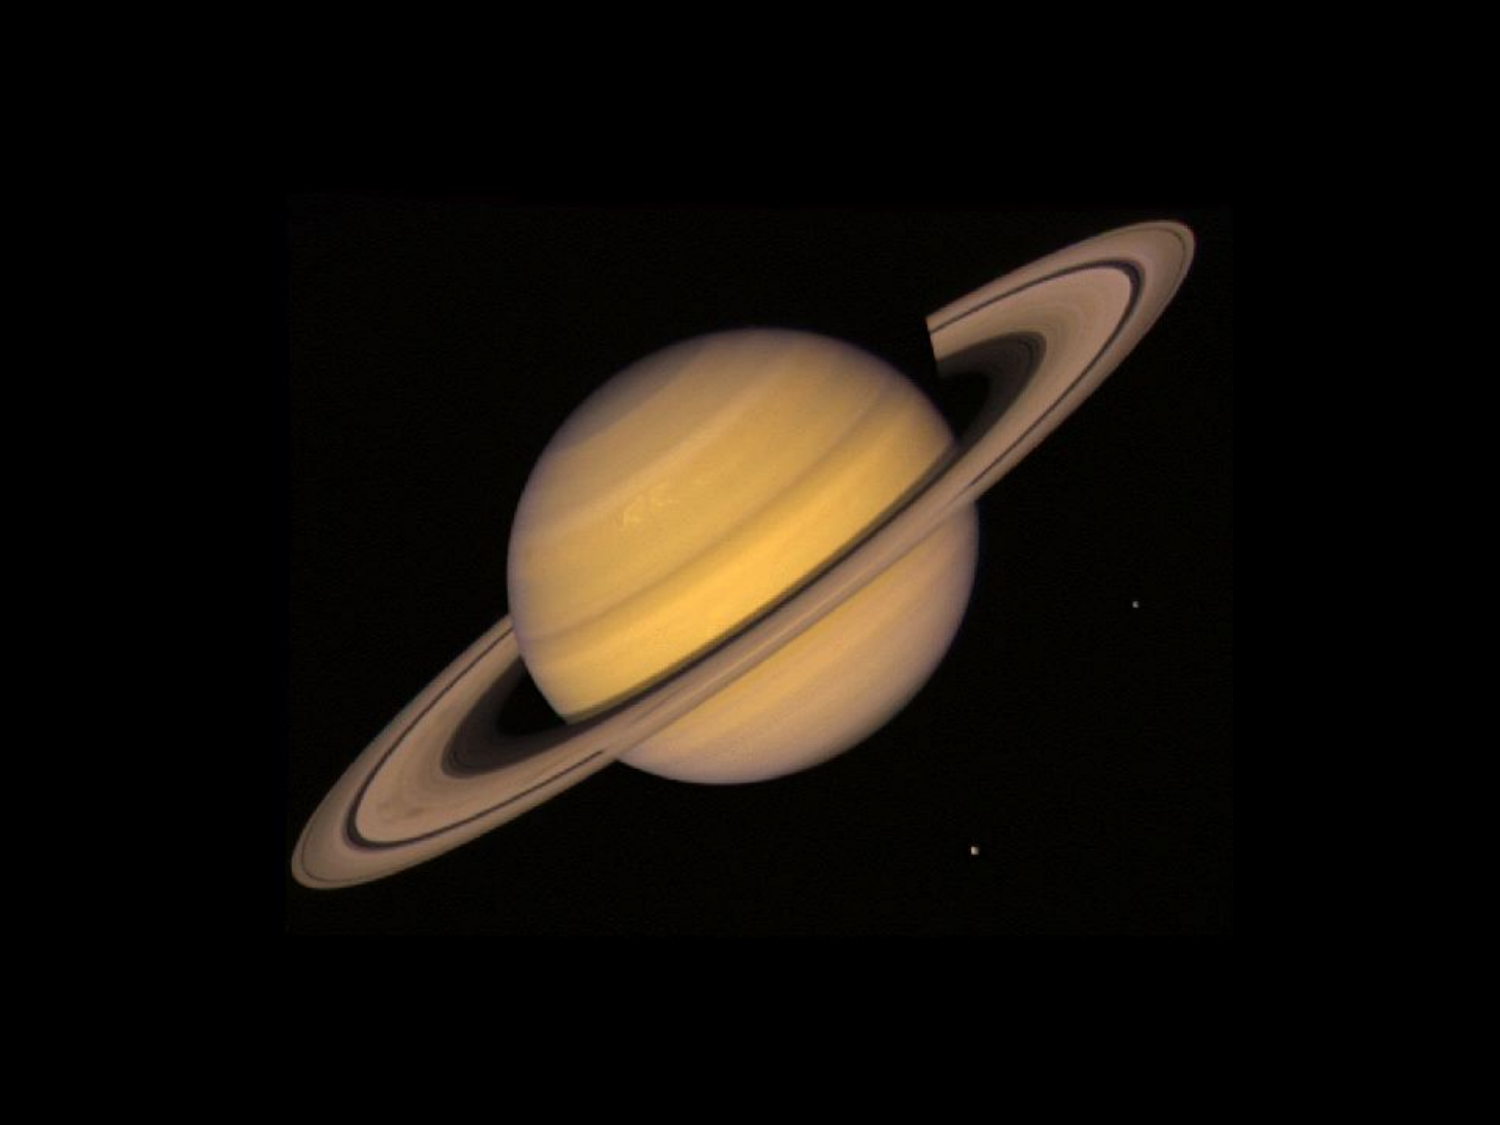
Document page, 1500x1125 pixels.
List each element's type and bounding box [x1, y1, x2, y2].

picture [267, 187, 1233, 938]
